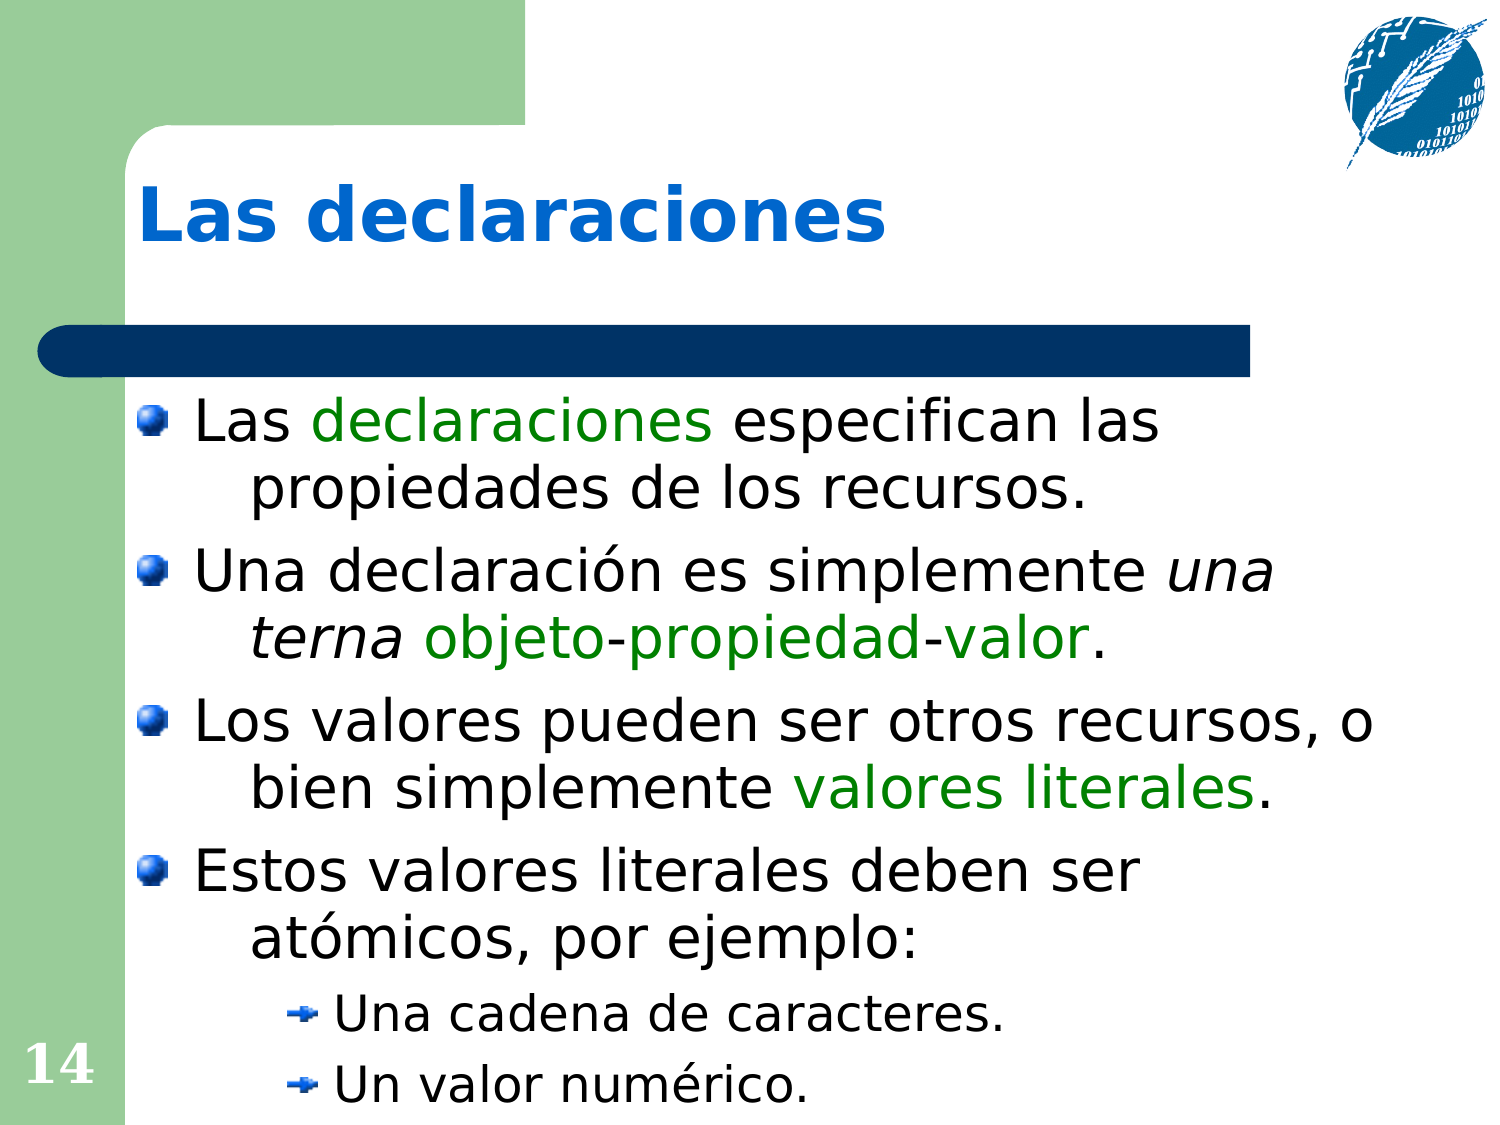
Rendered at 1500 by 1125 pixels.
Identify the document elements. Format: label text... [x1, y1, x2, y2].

picture [1341, 15, 1487, 172]
picture [1427, 138, 1431, 148]
picture [1436, 127, 1450, 136]
picture [1416, 140, 1425, 149]
picture [1433, 139, 1440, 147]
title Las declaraciones [136, 135, 1413, 302]
list Las declaraciones especifican las propiedades de los recursos. Una declaración es simplemente una terna objeto-propiedad-valor. Los valores pueden ser otros recursos, o bien simplemente valores literales. Estos valores literales deben ser atómicos, por ejemplo: Una cadena de caracteres. Un valor numérico. [137, 387, 1400, 1114]
